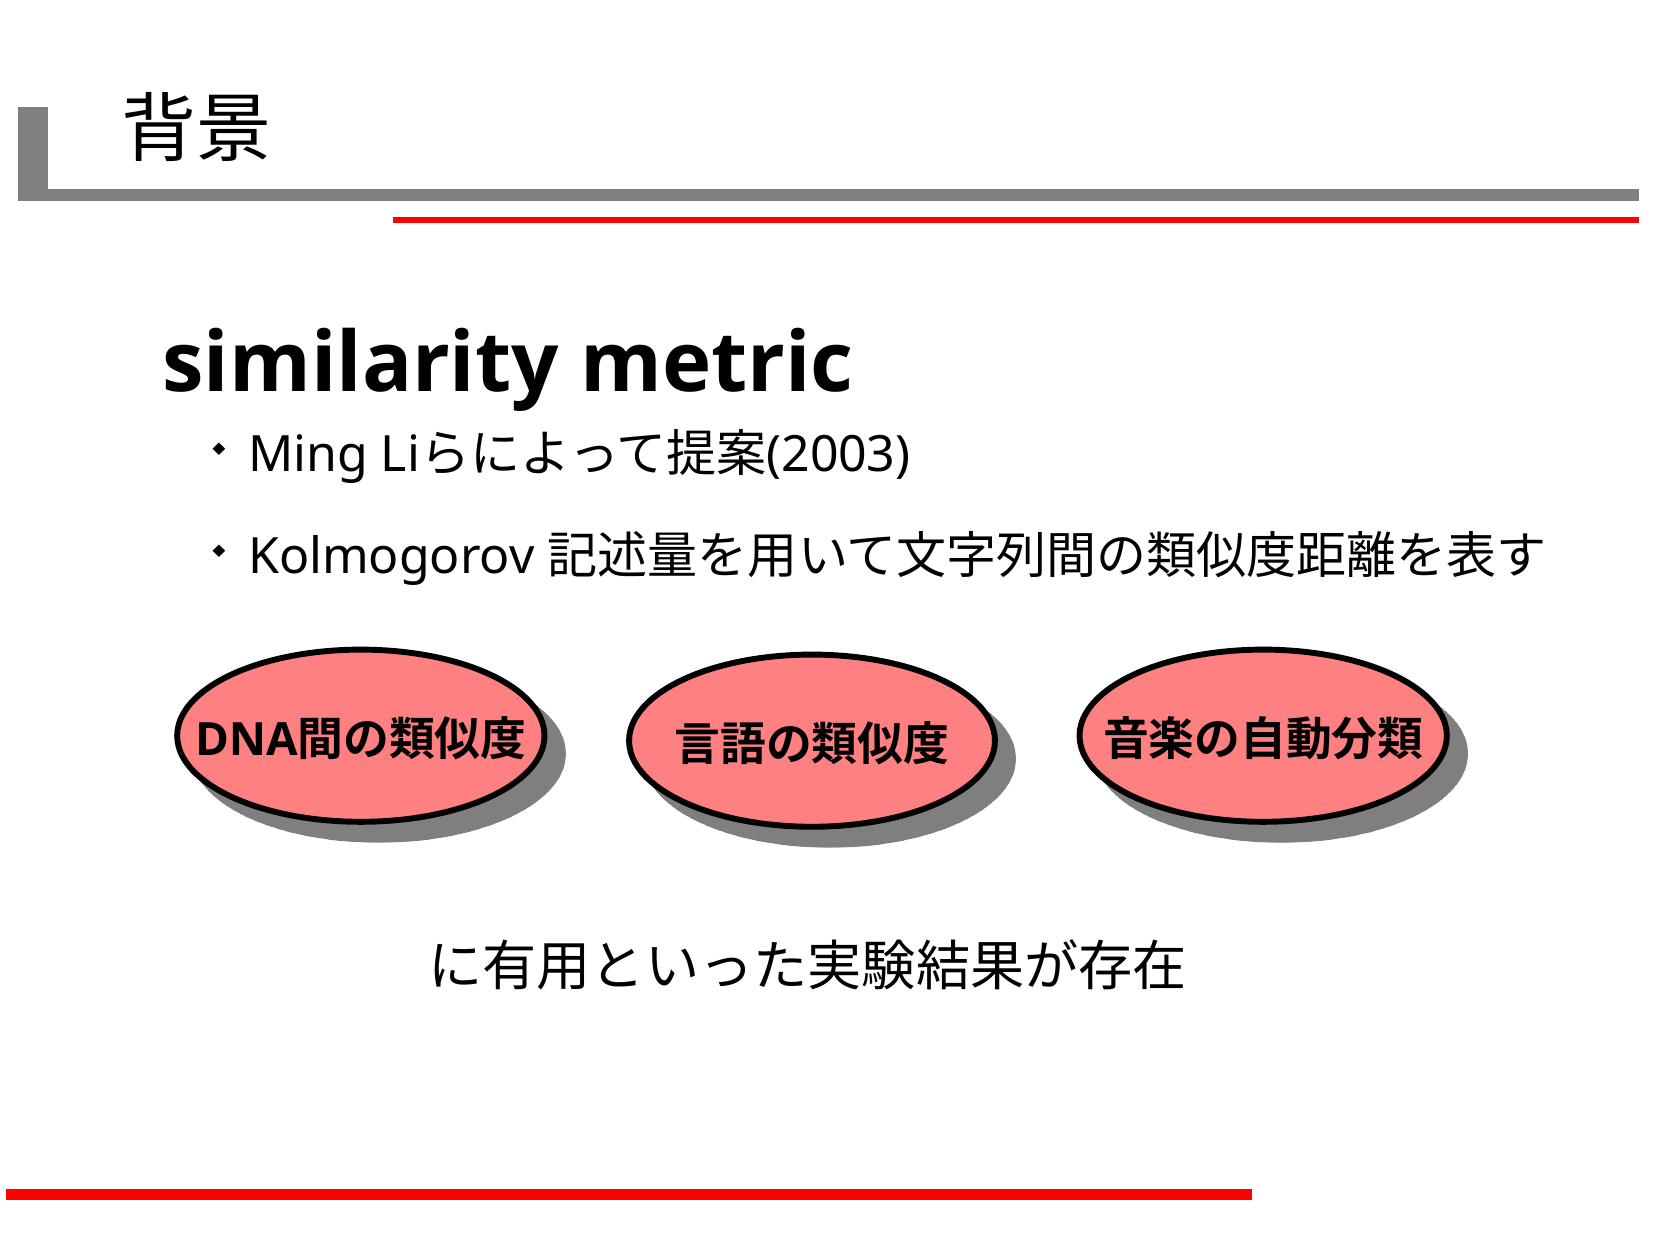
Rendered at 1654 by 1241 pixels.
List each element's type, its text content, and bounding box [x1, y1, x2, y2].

title 背景 [121, 18, 1534, 226]
list Ming Liらによって提案(2003) Kolmogorov 記述量を用いて文字列間の類似度距離を表す [177, 413, 1566, 544]
text_box 音楽の自動分類 [1079, 649, 1447, 822]
text_box DNA間の類似度 [177, 649, 545, 822]
text_box similarity metric [147, 295, 810, 394]
text_box 言語の類似度 [629, 654, 995, 827]
text_box に有用といった実験結果が存在 [413, 915, 1241, 985]
